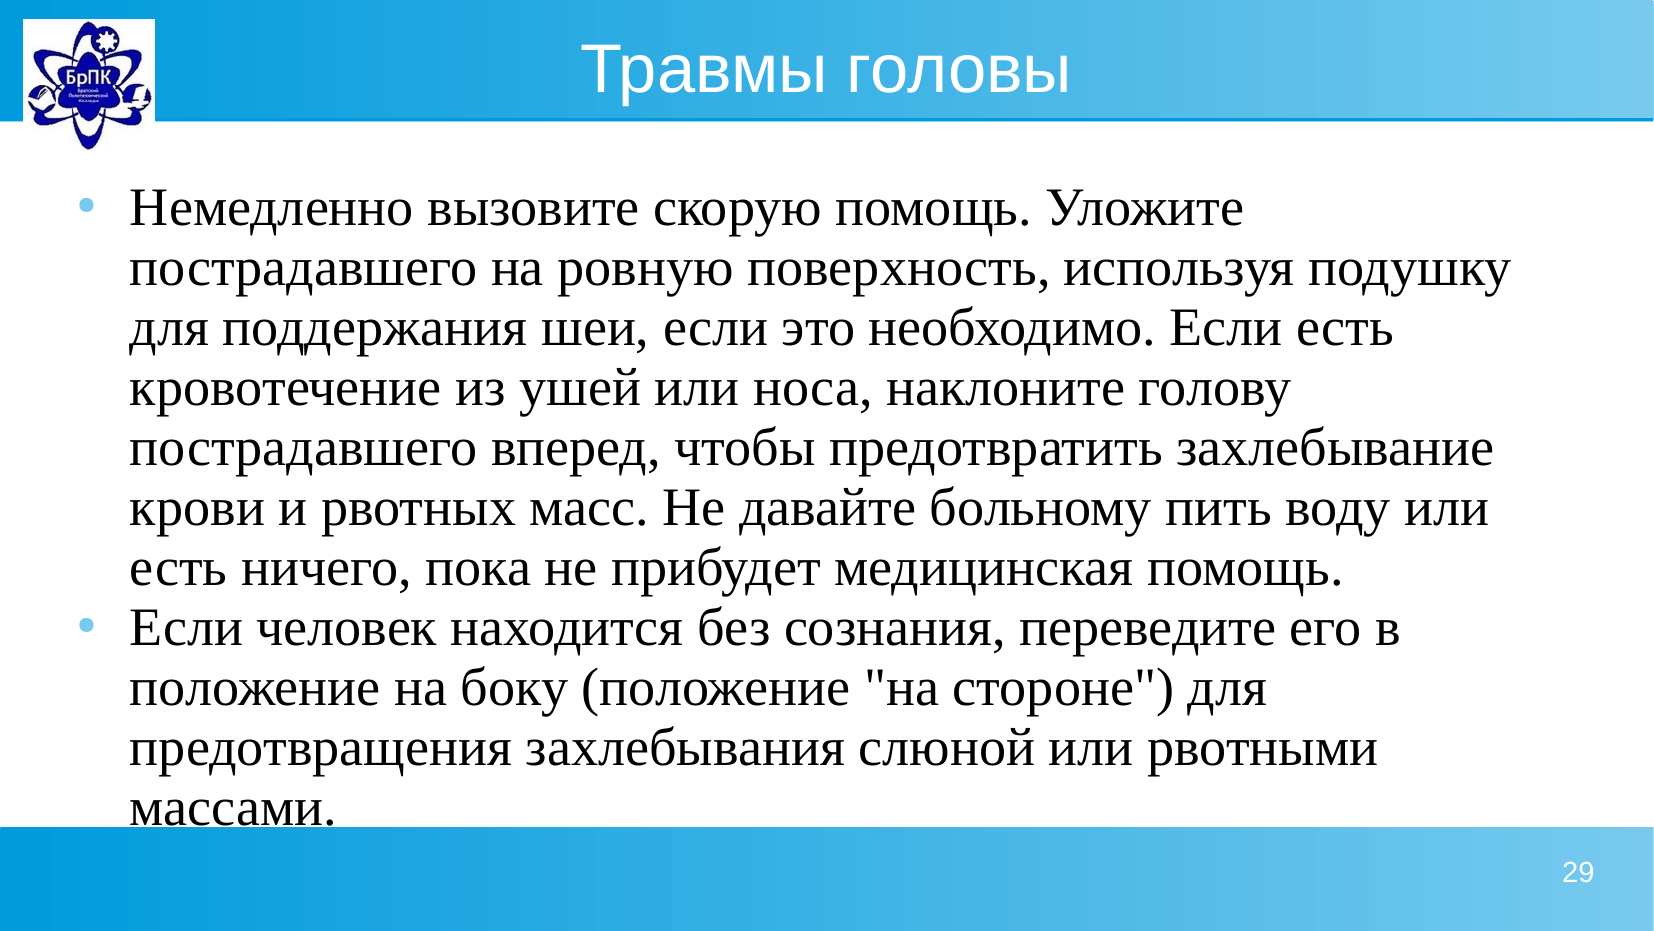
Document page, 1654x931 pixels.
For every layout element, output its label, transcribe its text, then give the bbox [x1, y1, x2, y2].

list Немедленно вызовите скорую помощь. Уложите пострадавшего на ровную поверхность, используя подушку для поддержания шеи, если это необходимо. Если есть кровотечение из ушей или носа, наклоните голову пострадавшего вперед, чтобы предотвратить захлебывание крови и рвотных масс. Не давайте больному пить воду или есть ничего, пока не прибудет медицинская помощь. Если человек находится без сознания, переведите его в положение на боку (положение "на стороне") для предотвращения захлебывания слюной или рвотными массами. [59, 177, 1595, 768]
title Травмы головы [155, 30, 1595, 108]
picture [23, 20, 155, 151]
